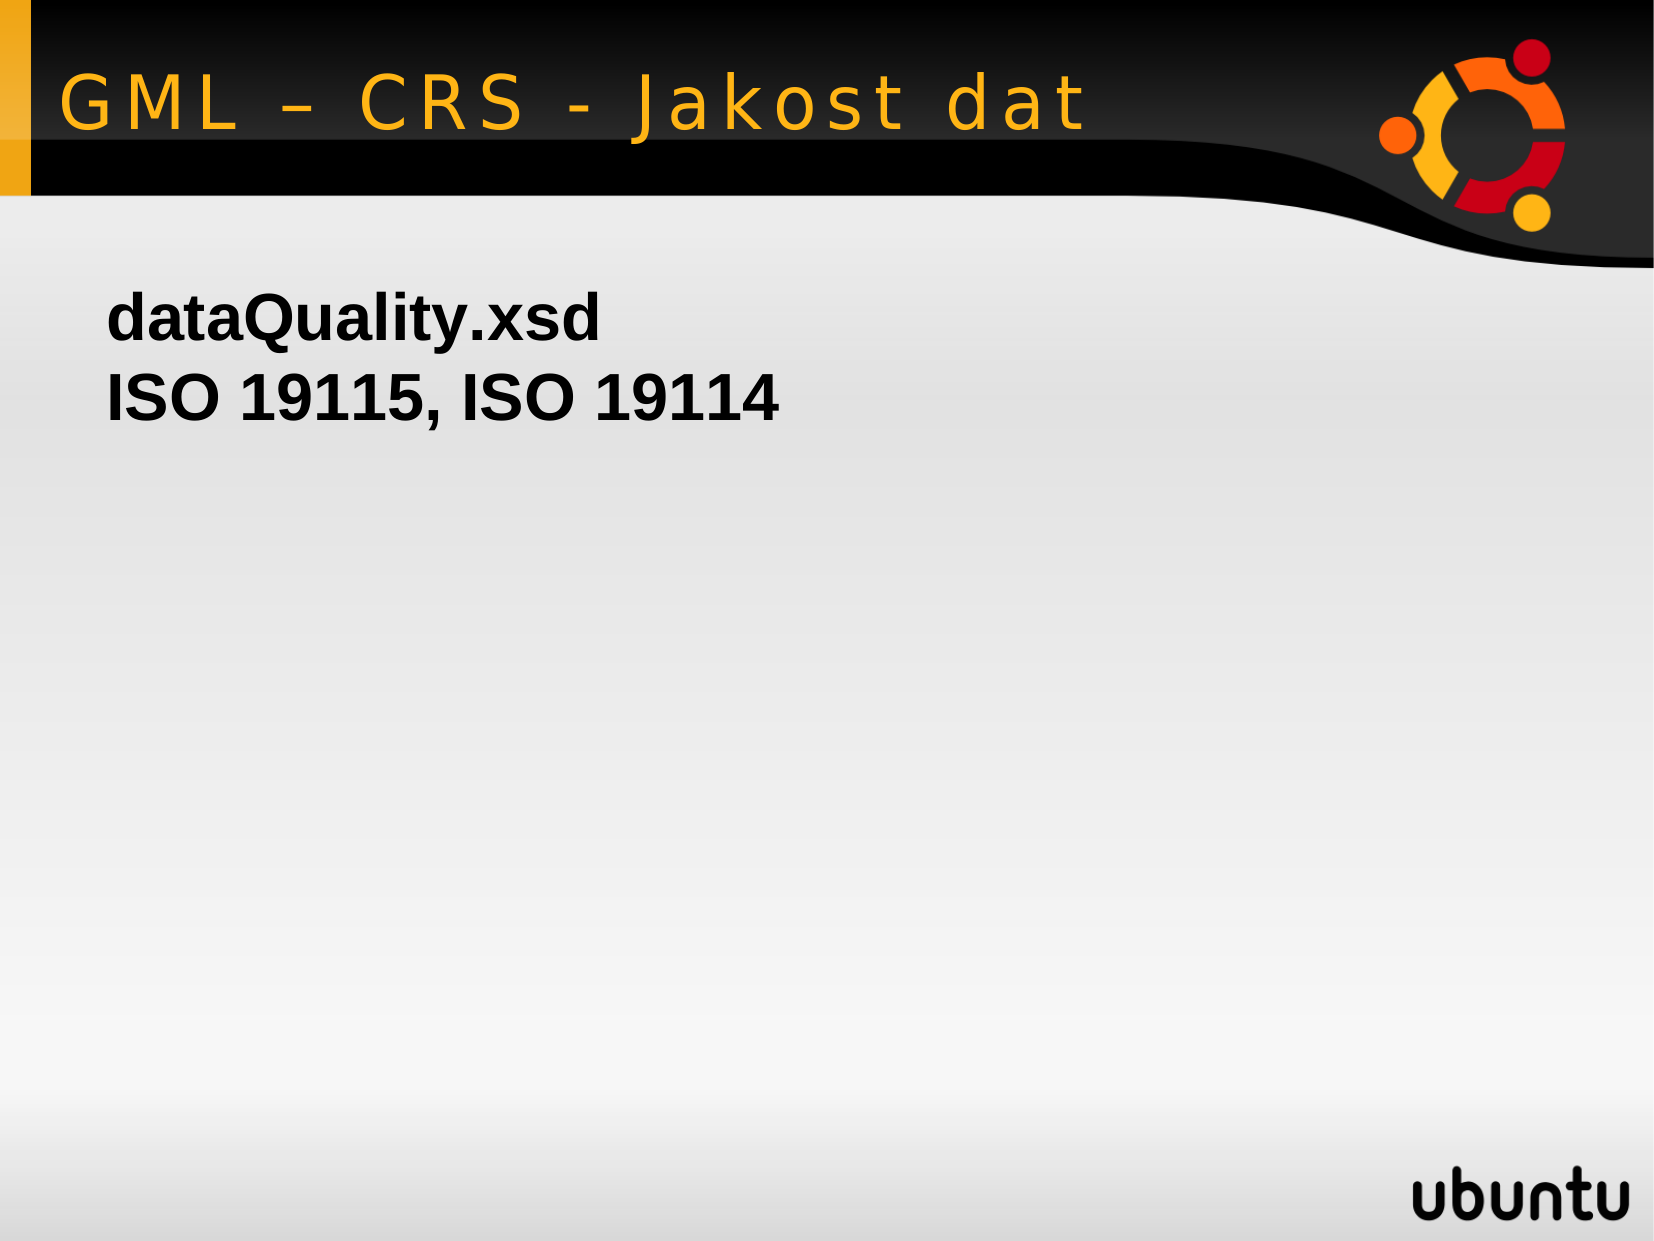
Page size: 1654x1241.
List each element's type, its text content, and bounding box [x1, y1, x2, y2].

picture [0, 0, 1654, 1241]
list dataQuality.xsd ISO 19115, ISO 19114 [88, 279, 1577, 1099]
title GML – CRS - Jakost dat [59, 29, 1270, 178]
